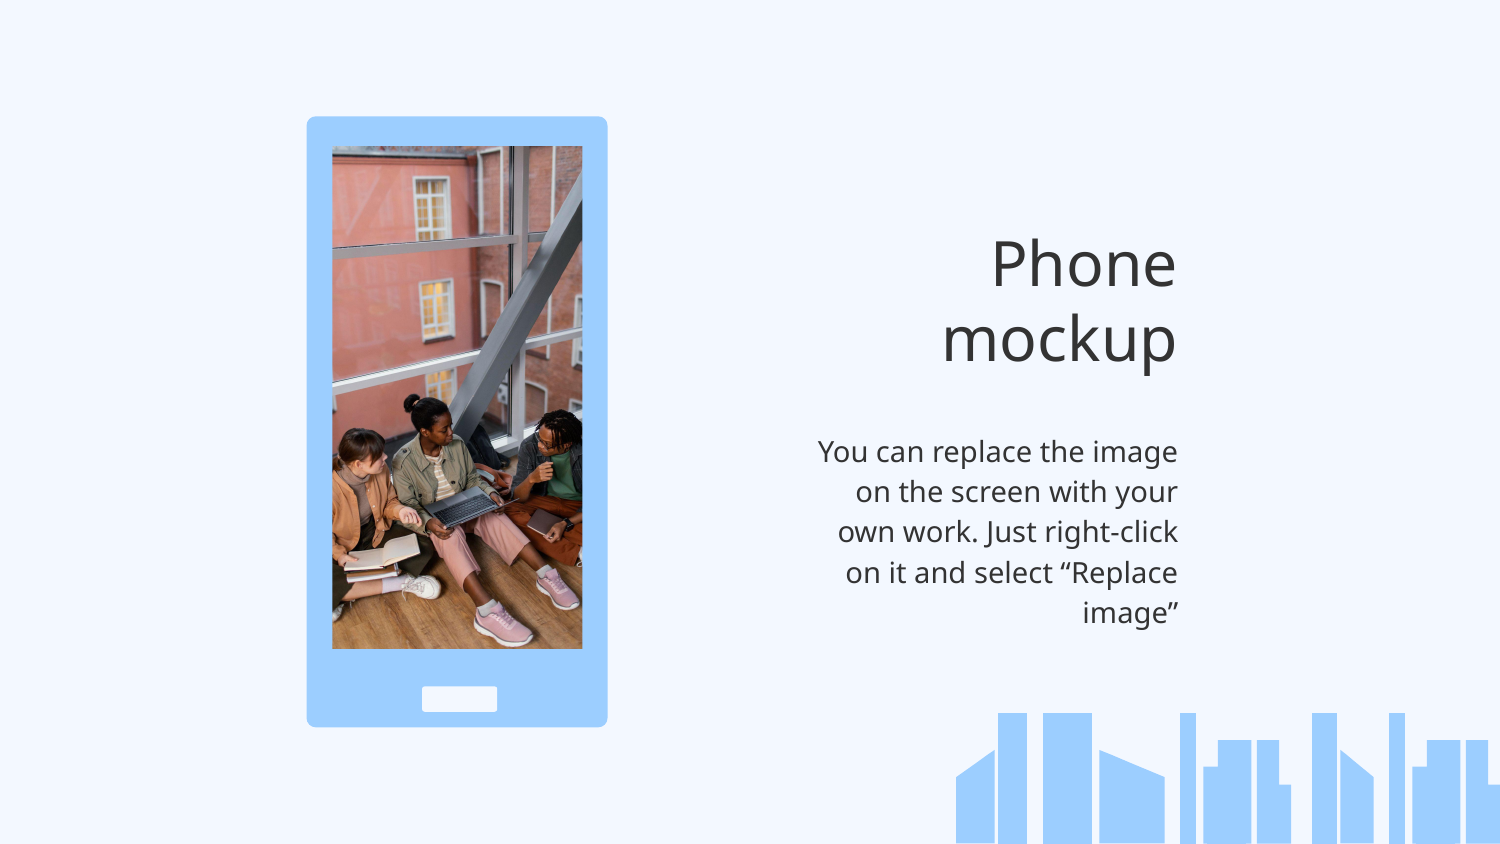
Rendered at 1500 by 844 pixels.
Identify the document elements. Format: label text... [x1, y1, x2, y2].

title Phone mockup [784, 215, 1194, 390]
text_box [306, 116, 608, 728]
picture [332, 146, 583, 649]
subtitle You can replace the image on the screen with your own work. Just right-click on it and select “Replace image” [784, 413, 1194, 629]
